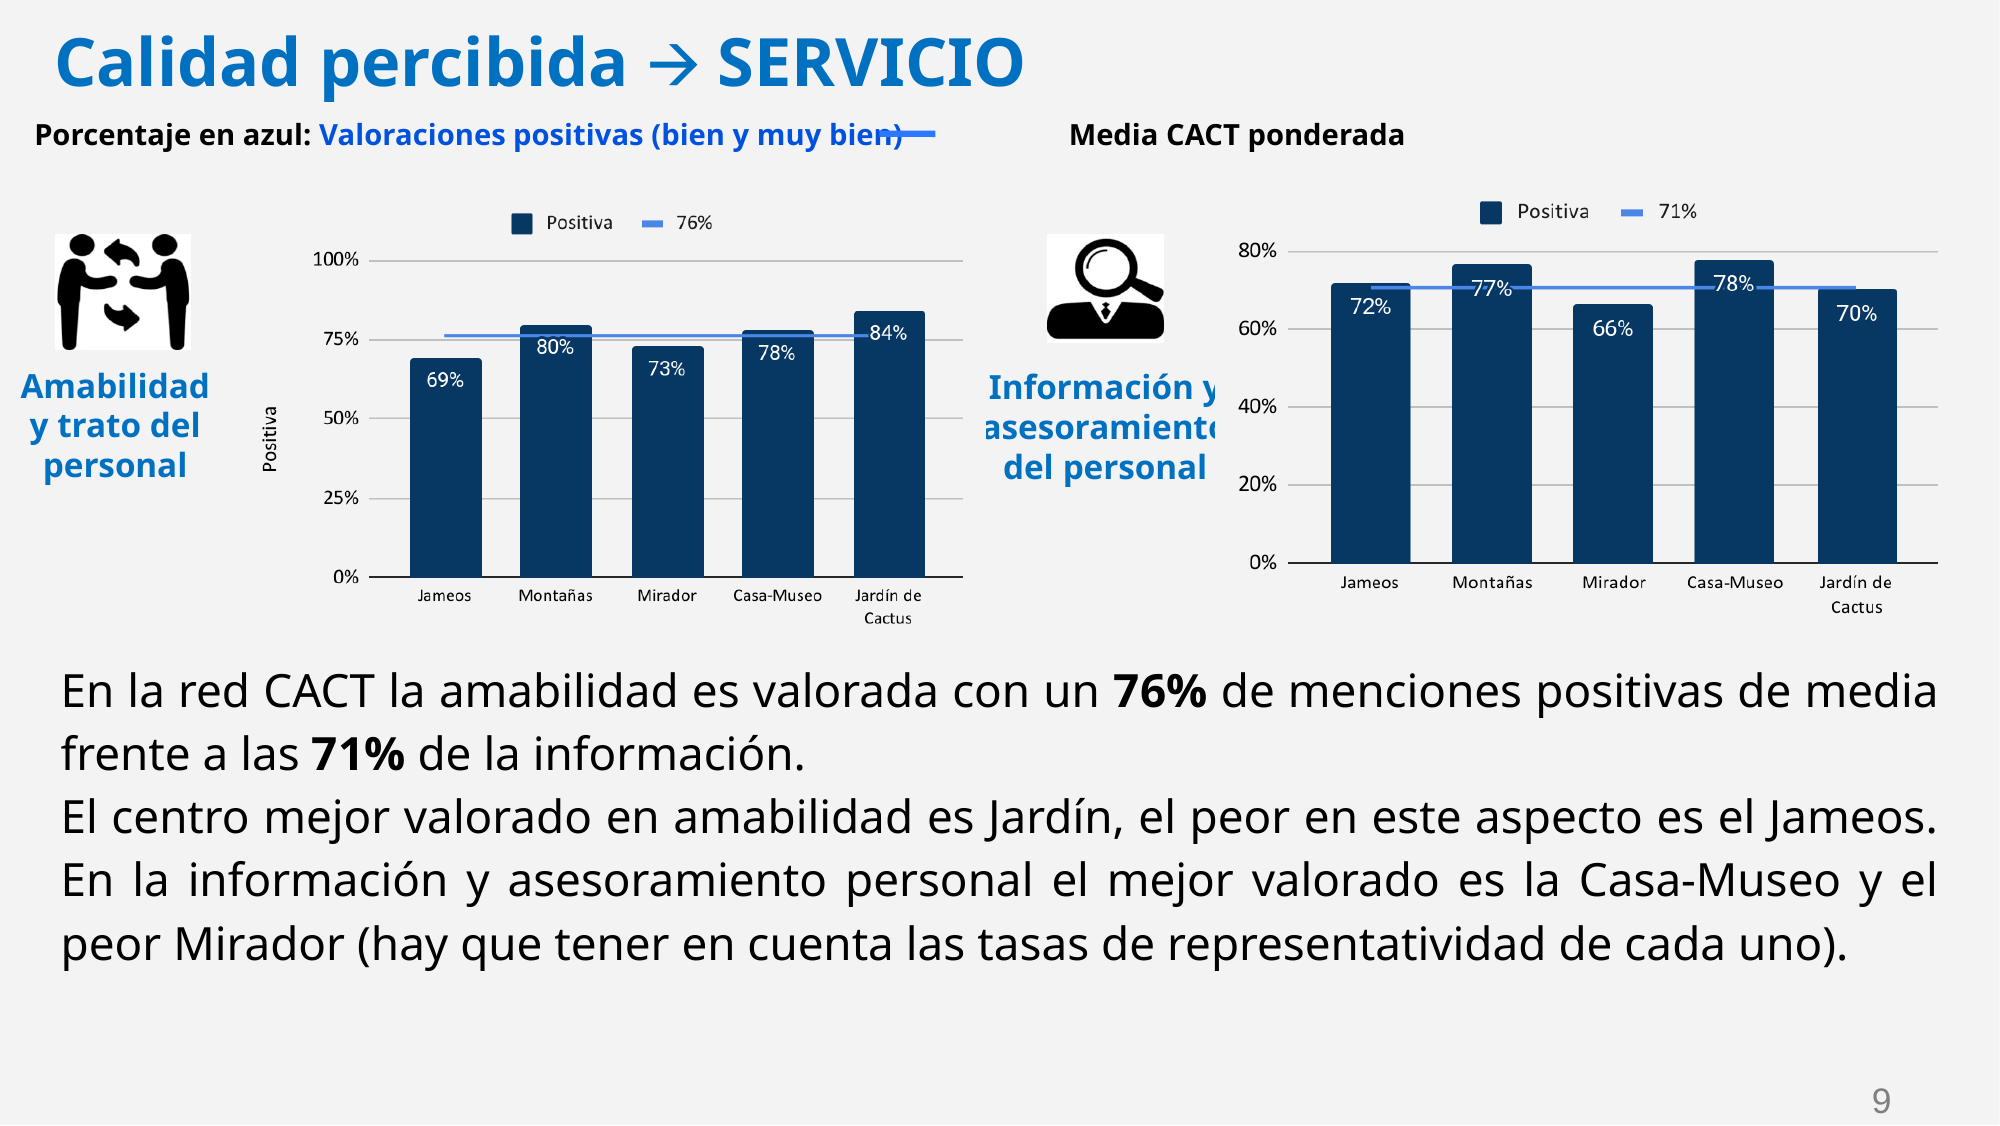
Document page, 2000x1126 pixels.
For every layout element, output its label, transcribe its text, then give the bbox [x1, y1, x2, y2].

picture [1047, 234, 1164, 343]
slide_number <number> [1442, 1069, 1910, 1126]
picture [55, 234, 191, 350]
text_box Calidad percibida 🡪 SERVICIO [54, 0, 1126, 109]
text_box Información y asesoramiento del personal [986, 358, 1215, 495]
text_box Porcentaje en azul: Valoraciones positivas (bien y muy bien) Media CACT ponderada [19, 109, 1988, 158]
picture [237, 190, 986, 651]
picture [1215, 178, 1961, 641]
text_box Amabilidad y trato del personal [0, 357, 231, 471]
text_box En la red CACT la amabilidad es valorada con un 76% de menciones positivas de media frente a las 71% de la información. El centro mejor valorado en amabilidad es Jardín, el peor en este aspecto es el Jameos. En la información y asesoramiento personal el mejor valorado es la Casa-Museo y el peor Mirador (hay que tener en cuenta las tasas de representatividad de cada uno). [32, 625, 1968, 817]
